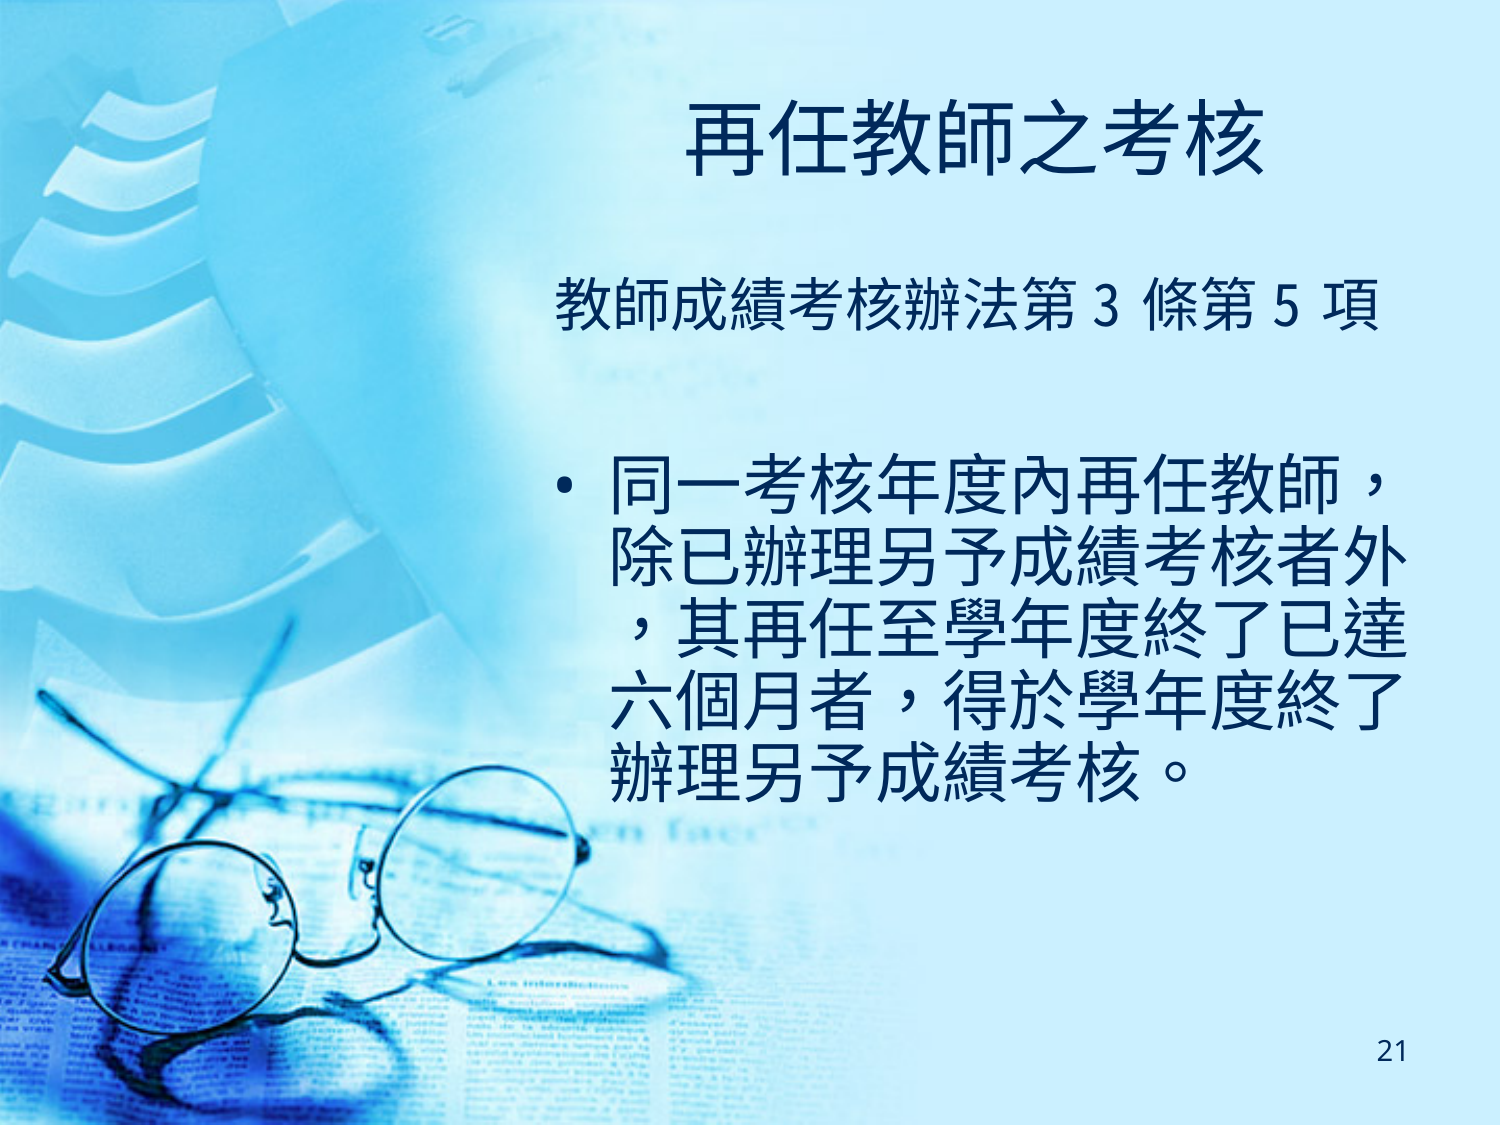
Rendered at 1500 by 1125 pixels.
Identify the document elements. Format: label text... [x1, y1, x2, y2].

picture [0, 0, 1500, 1125]
list 同一考核年度內再任教師，除已辦理另予成績考核者外，其再任至學年度終了已達六個月者，得於學年度終了辦理另予成績考核。 [537, 444, 1455, 858]
title 再任教師之考核 [525, 42, 1425, 231]
text_box 教師成績考核辦法第3條第5項 [501, 196, 1453, 384]
